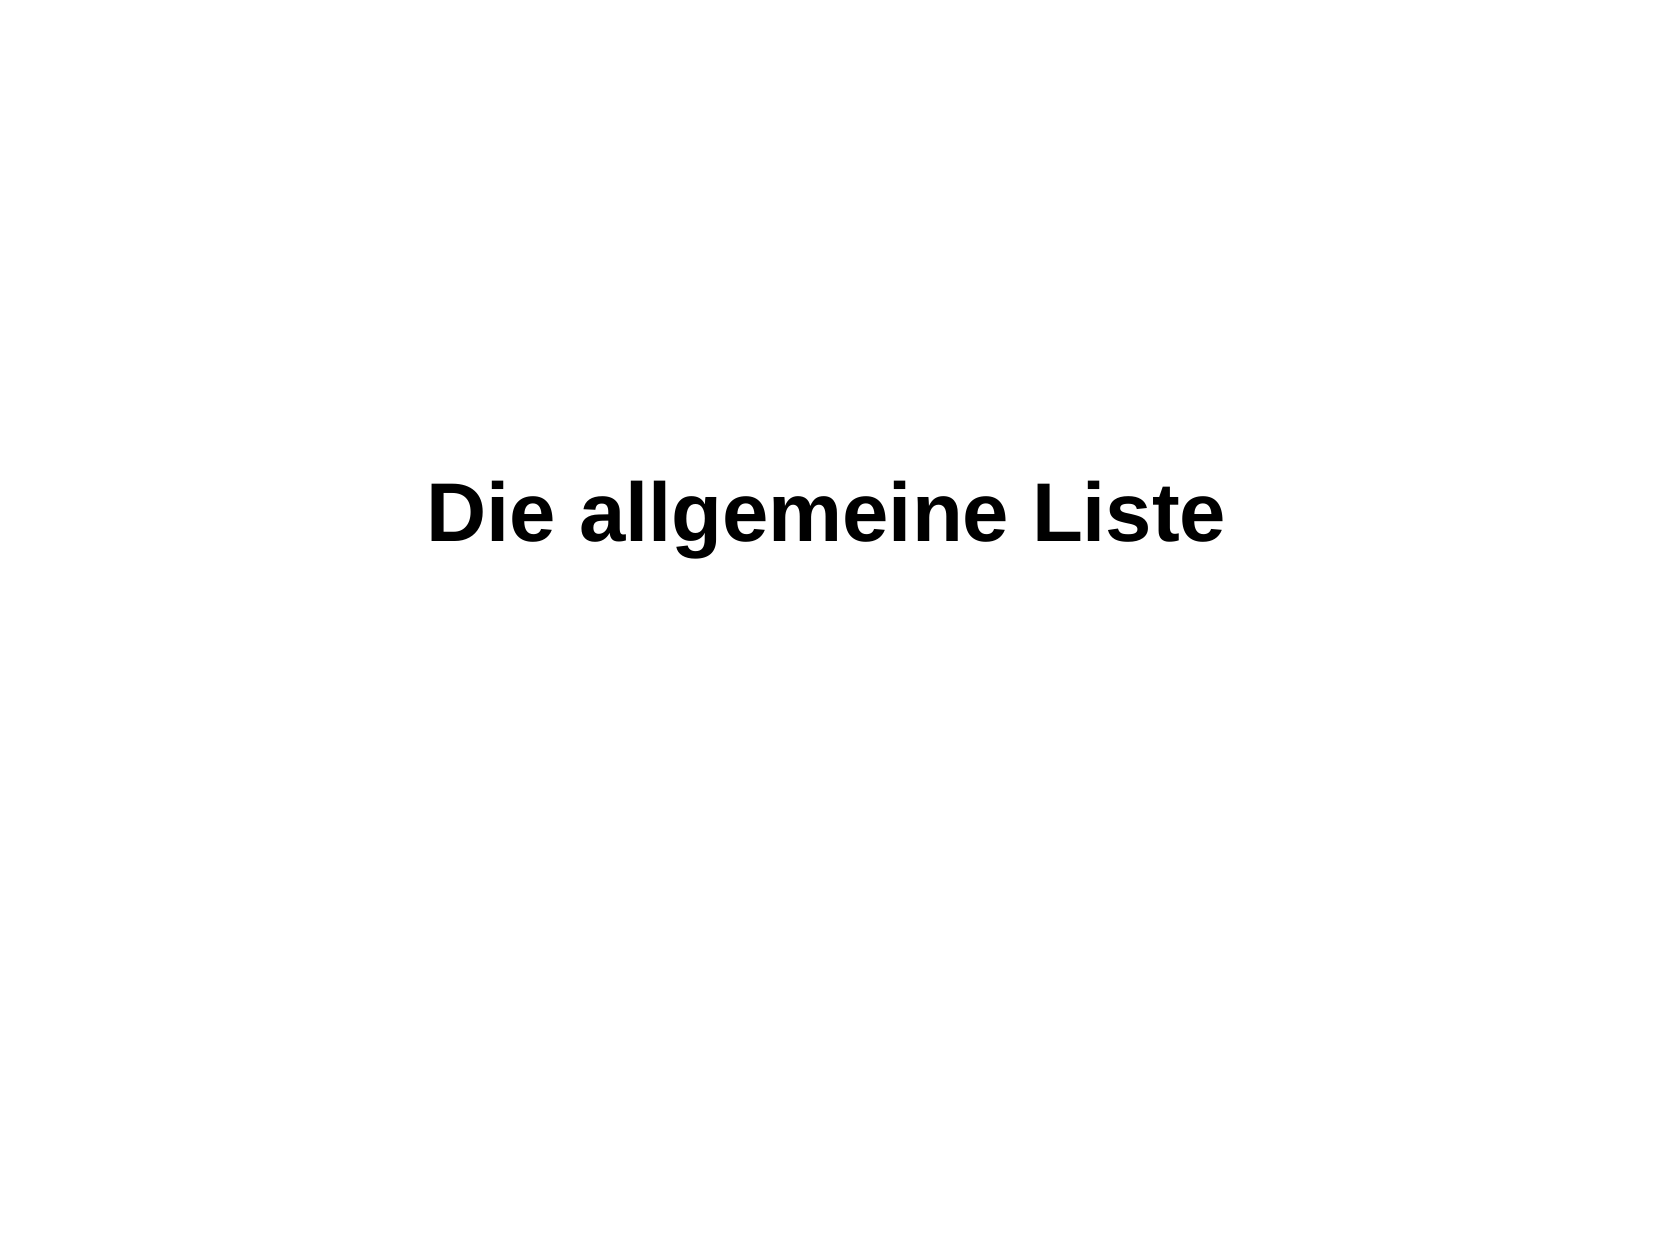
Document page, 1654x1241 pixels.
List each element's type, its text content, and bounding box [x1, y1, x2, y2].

title Die allgemeine Liste [82, 417, 1571, 610]
